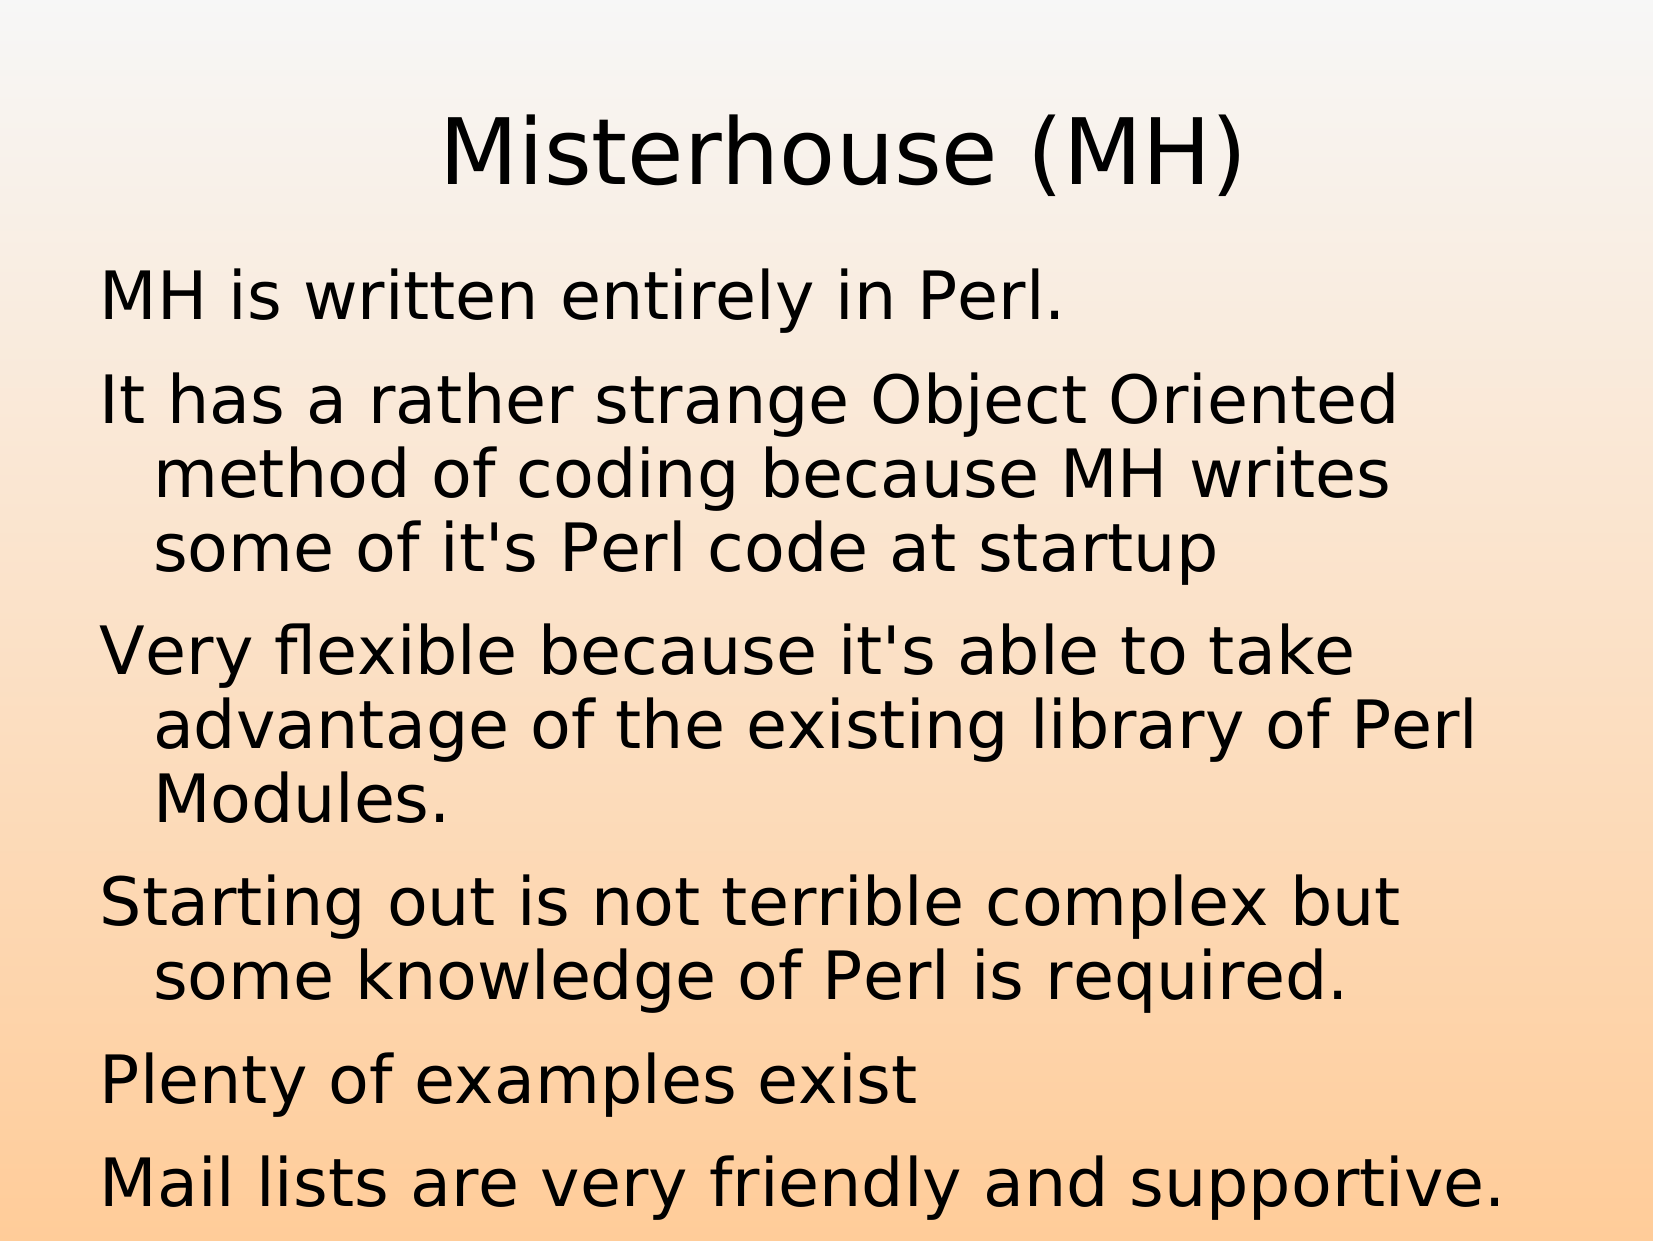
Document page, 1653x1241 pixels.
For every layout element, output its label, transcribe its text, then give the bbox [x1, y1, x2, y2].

title Misterhouse (MH)‏ [82, 49, 1570, 257]
list MH is written entirely in Perl. It has a rather strange Object Oriented method of coding because MH writes some of it's Perl code at startup Very flexible because it's able to take advantage of the existing library of Perl Modules. Starting out is not terrible complex but some knowledge of Perl is required. Plenty of examples exist Mail lists are very friendly and supportive. [82, 260, 1571, 1226]
